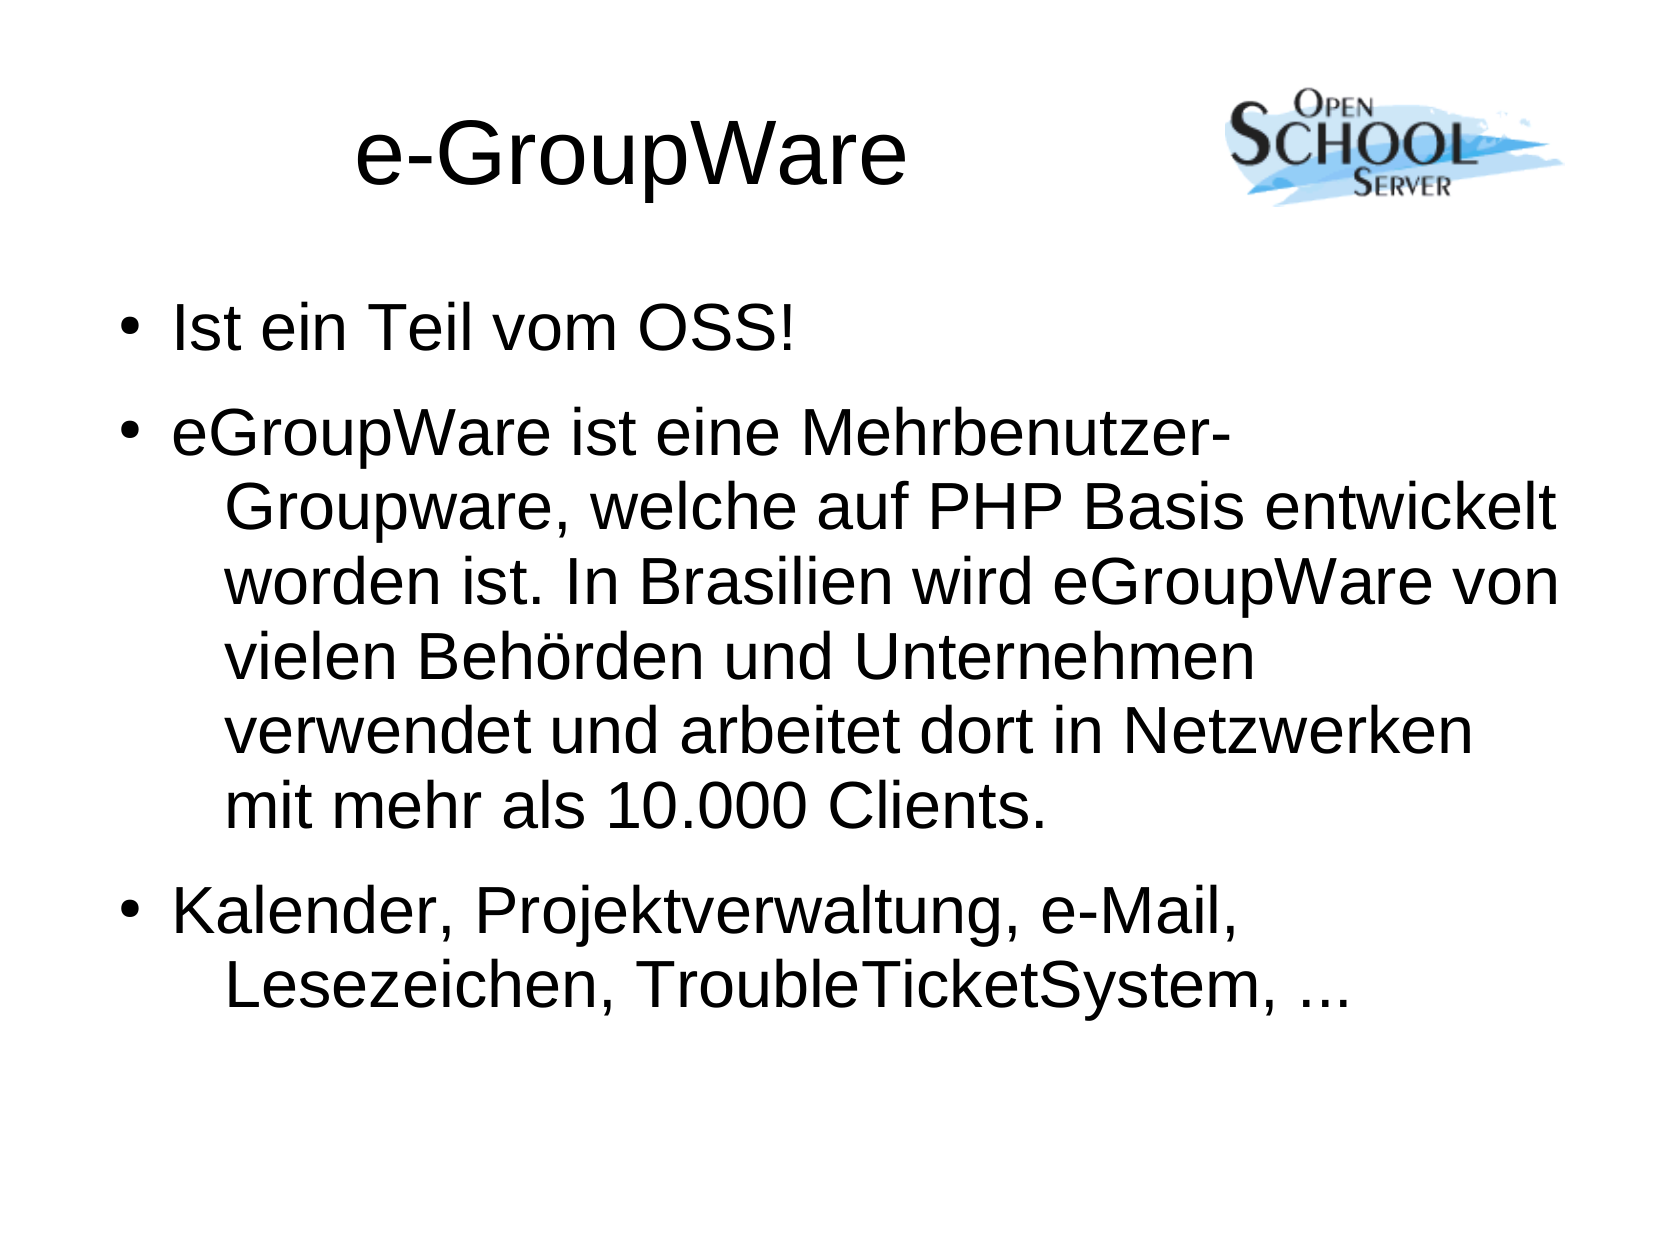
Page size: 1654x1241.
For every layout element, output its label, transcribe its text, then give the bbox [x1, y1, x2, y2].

list Ist ein Teil vom OSS! eGroupWare ist eine Mehrbenutzer-Groupware, welche auf PHP Basis entwickelt worden ist. In Brasilien wird eGroupWare von vielen Behörden und Unternehmen verwendet und arbeitet dort in Netzwerken mit mehr als 10.000 Clients. Kalender, Projektverwaltung, e-Mail, Lesezeichen, TroubleTicketSystem, ... [82, 290, 1571, 1094]
picture [1225, 82, 1565, 207]
title e-GroupWare [82, 49, 1182, 257]
